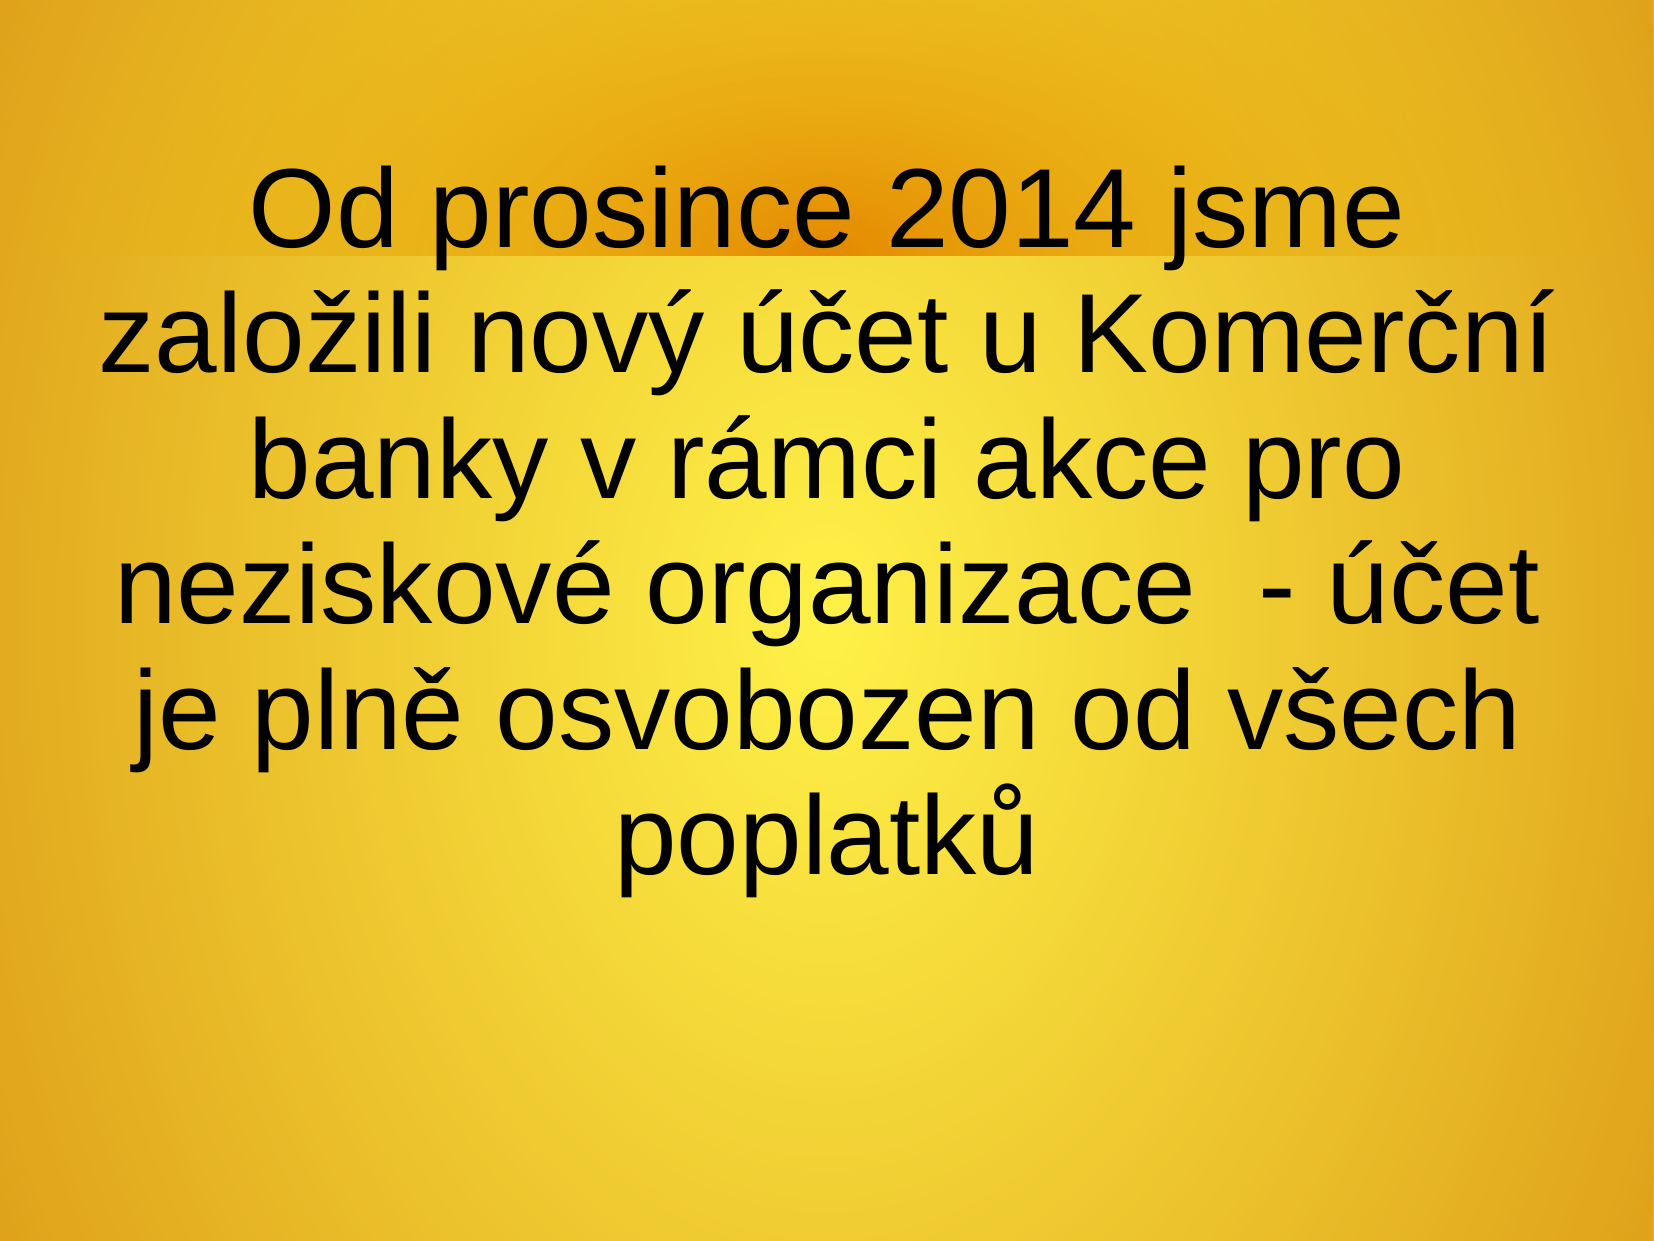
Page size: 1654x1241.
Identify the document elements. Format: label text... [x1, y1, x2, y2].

subtitle Od prosince 2014 jsme založili nový účet u Komerční banky v rámci akce pro neziskové organizace - účet je plně osvobozen od všech poplatků [82, 47, 1571, 997]
